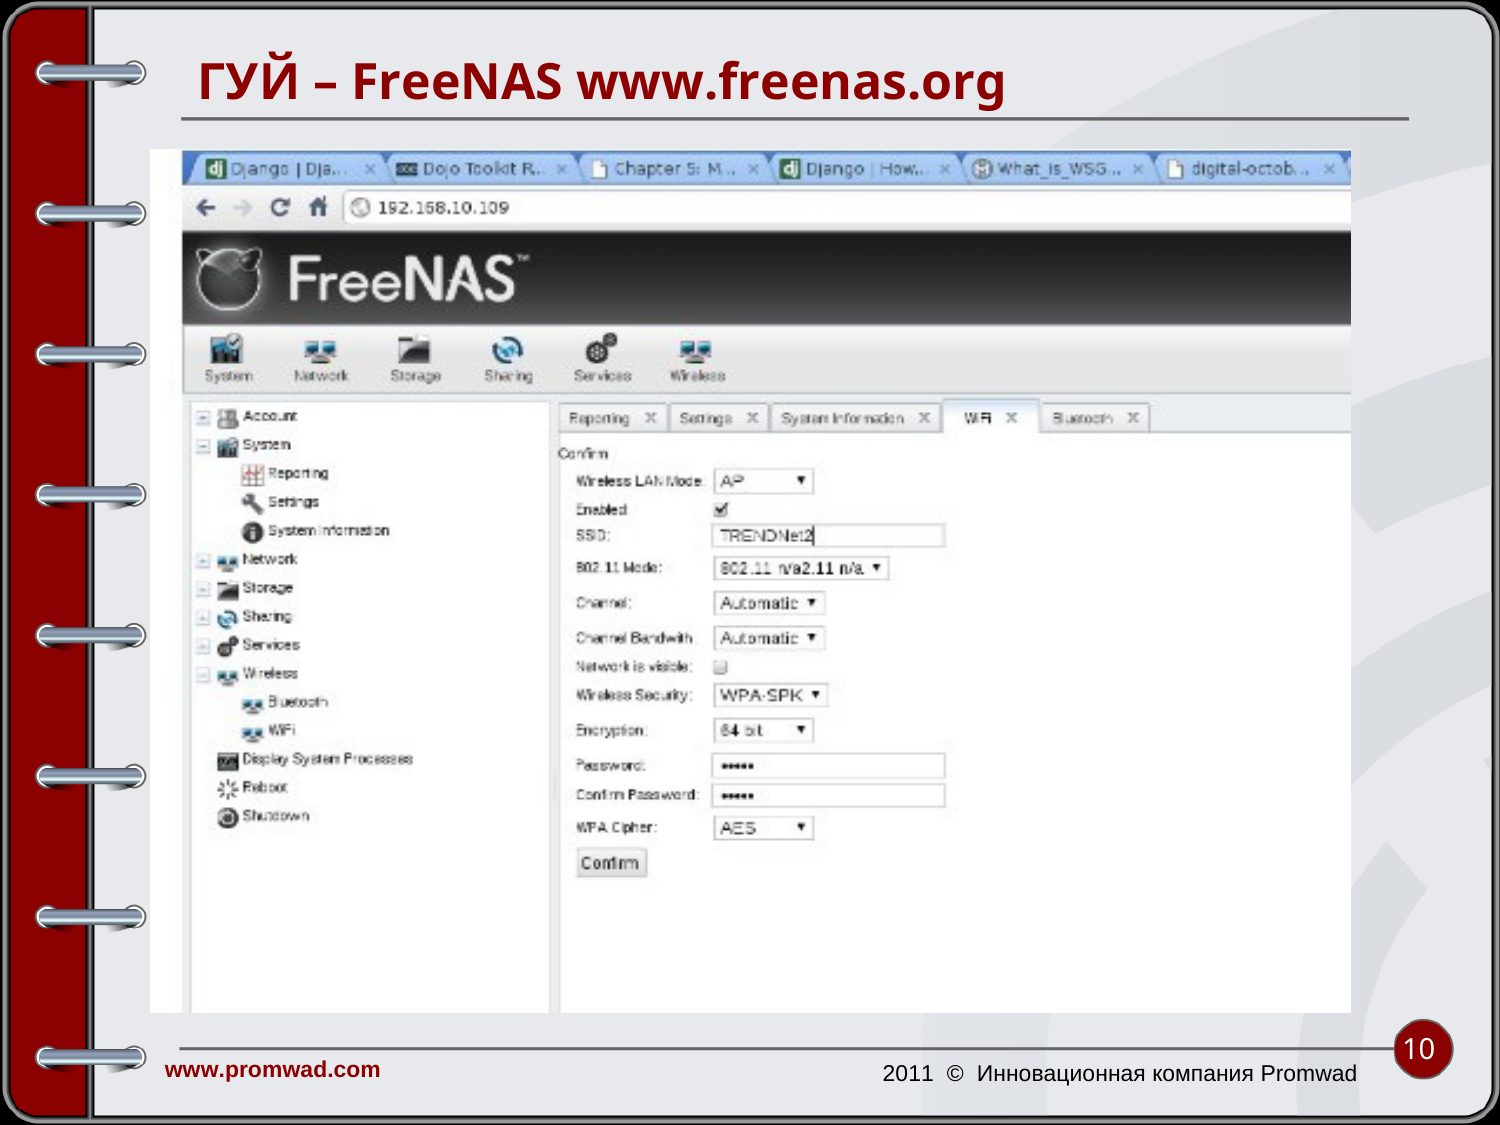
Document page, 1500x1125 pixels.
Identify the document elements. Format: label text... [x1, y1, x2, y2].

text_box 2011 © Инновационная компания Promwad [634, 1051, 1373, 1095]
text_box ГУЙ – FreeNAS www.freenas.org [183, 45, 1400, 114]
text_box <number> [1332, 1023, 1500, 1079]
text_box www.promwad.com [150, 1046, 405, 1090]
picture [0, 0, 1500, 1125]
